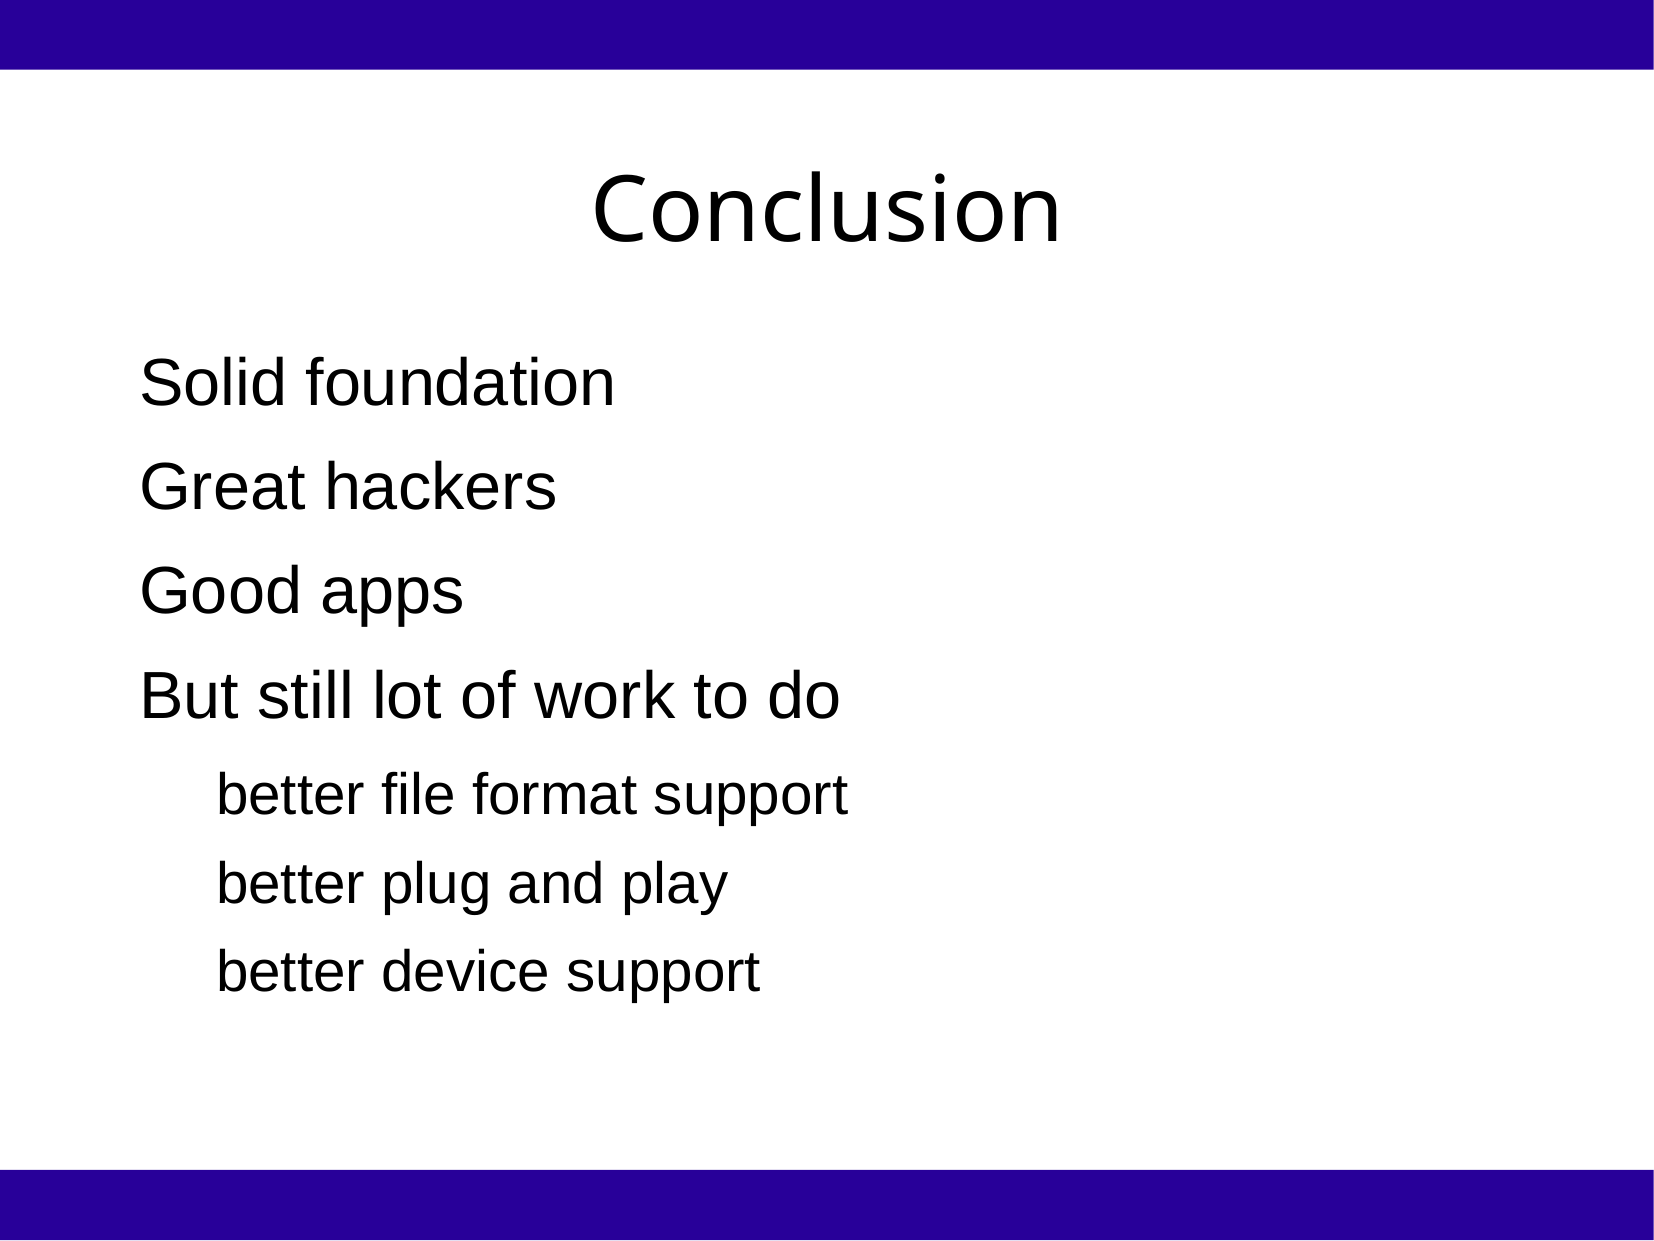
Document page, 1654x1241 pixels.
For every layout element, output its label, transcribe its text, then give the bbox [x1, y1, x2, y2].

list Solid foundation Great hackers Good apps But still lot of work to do better file format support better plug and play better device support [121, 344, 1534, 1127]
title Conclusion [121, 102, 1534, 311]
